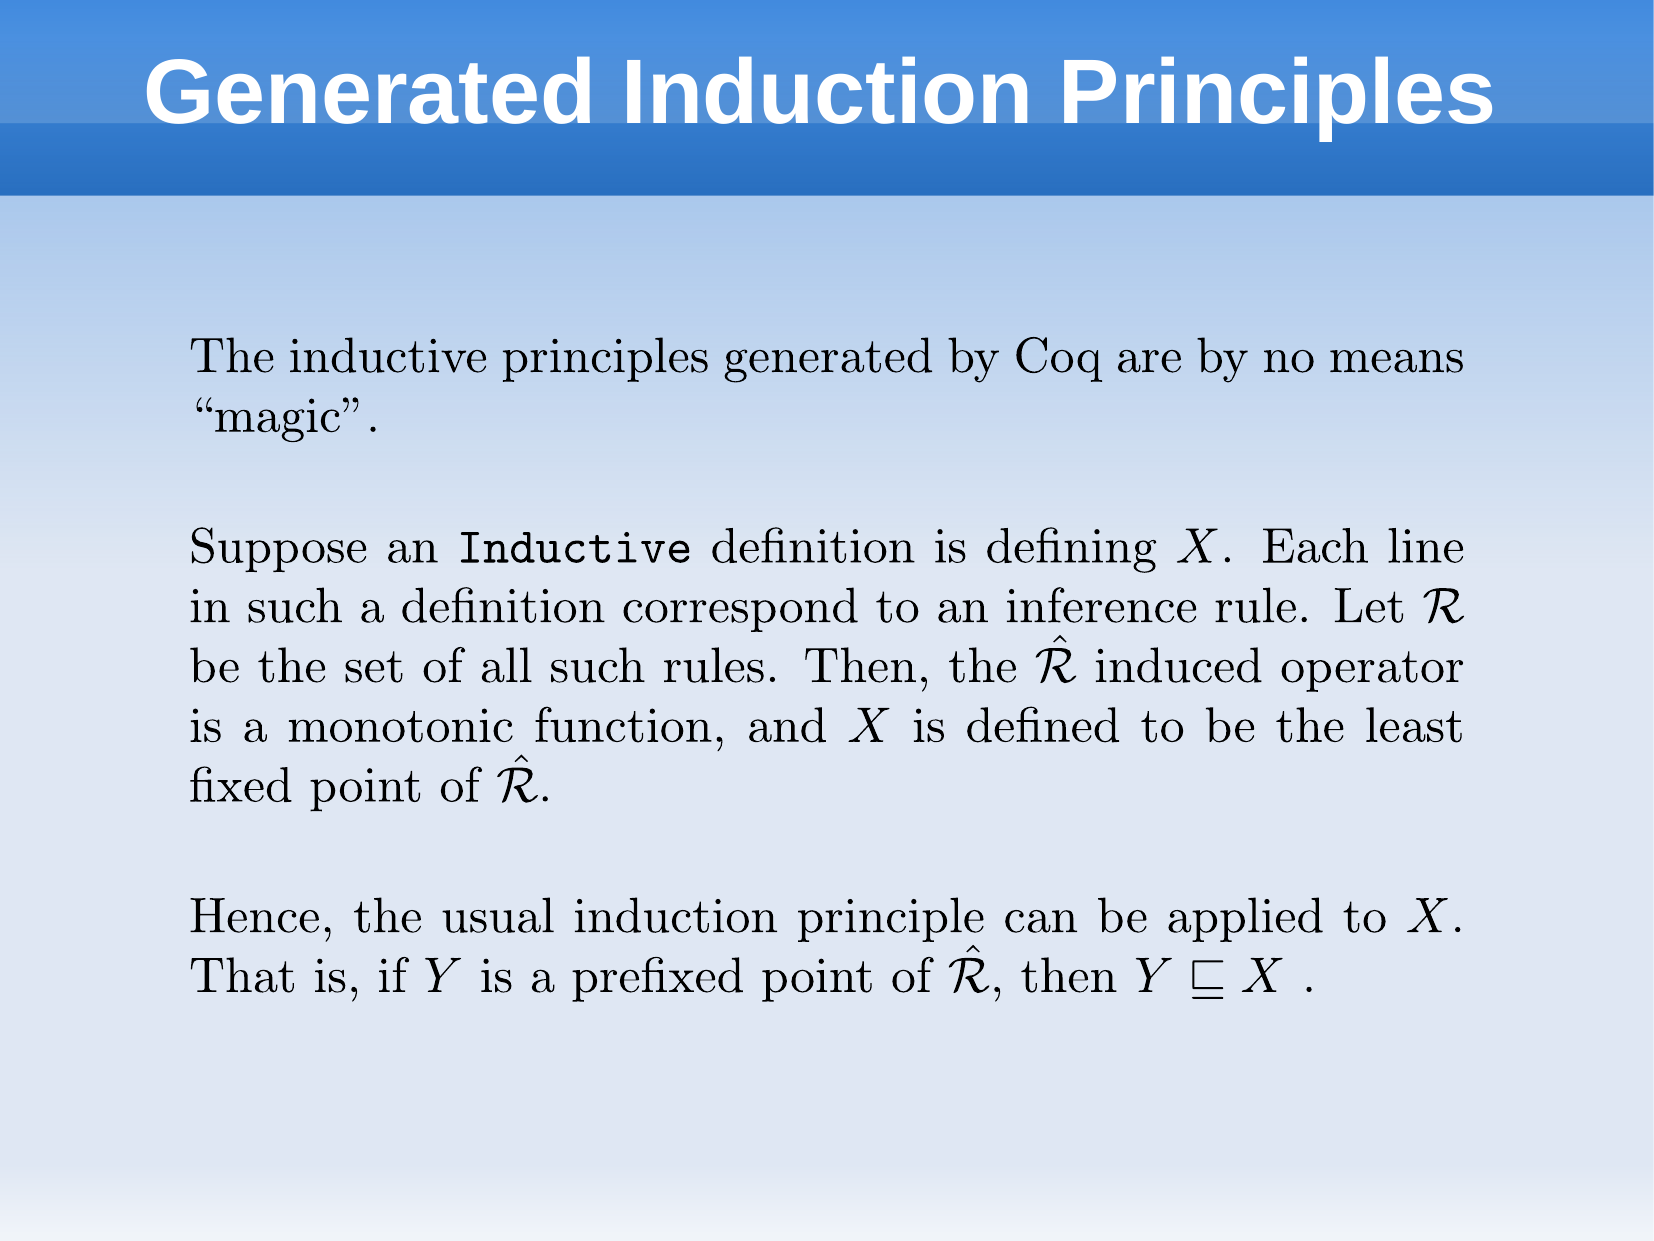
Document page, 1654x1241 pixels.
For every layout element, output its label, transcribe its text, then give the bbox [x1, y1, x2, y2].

text_box [188, 336, 1465, 1002]
picture [0, 0, 1654, 1241]
title Generated Induction Principles [76, 0, 1565, 188]
